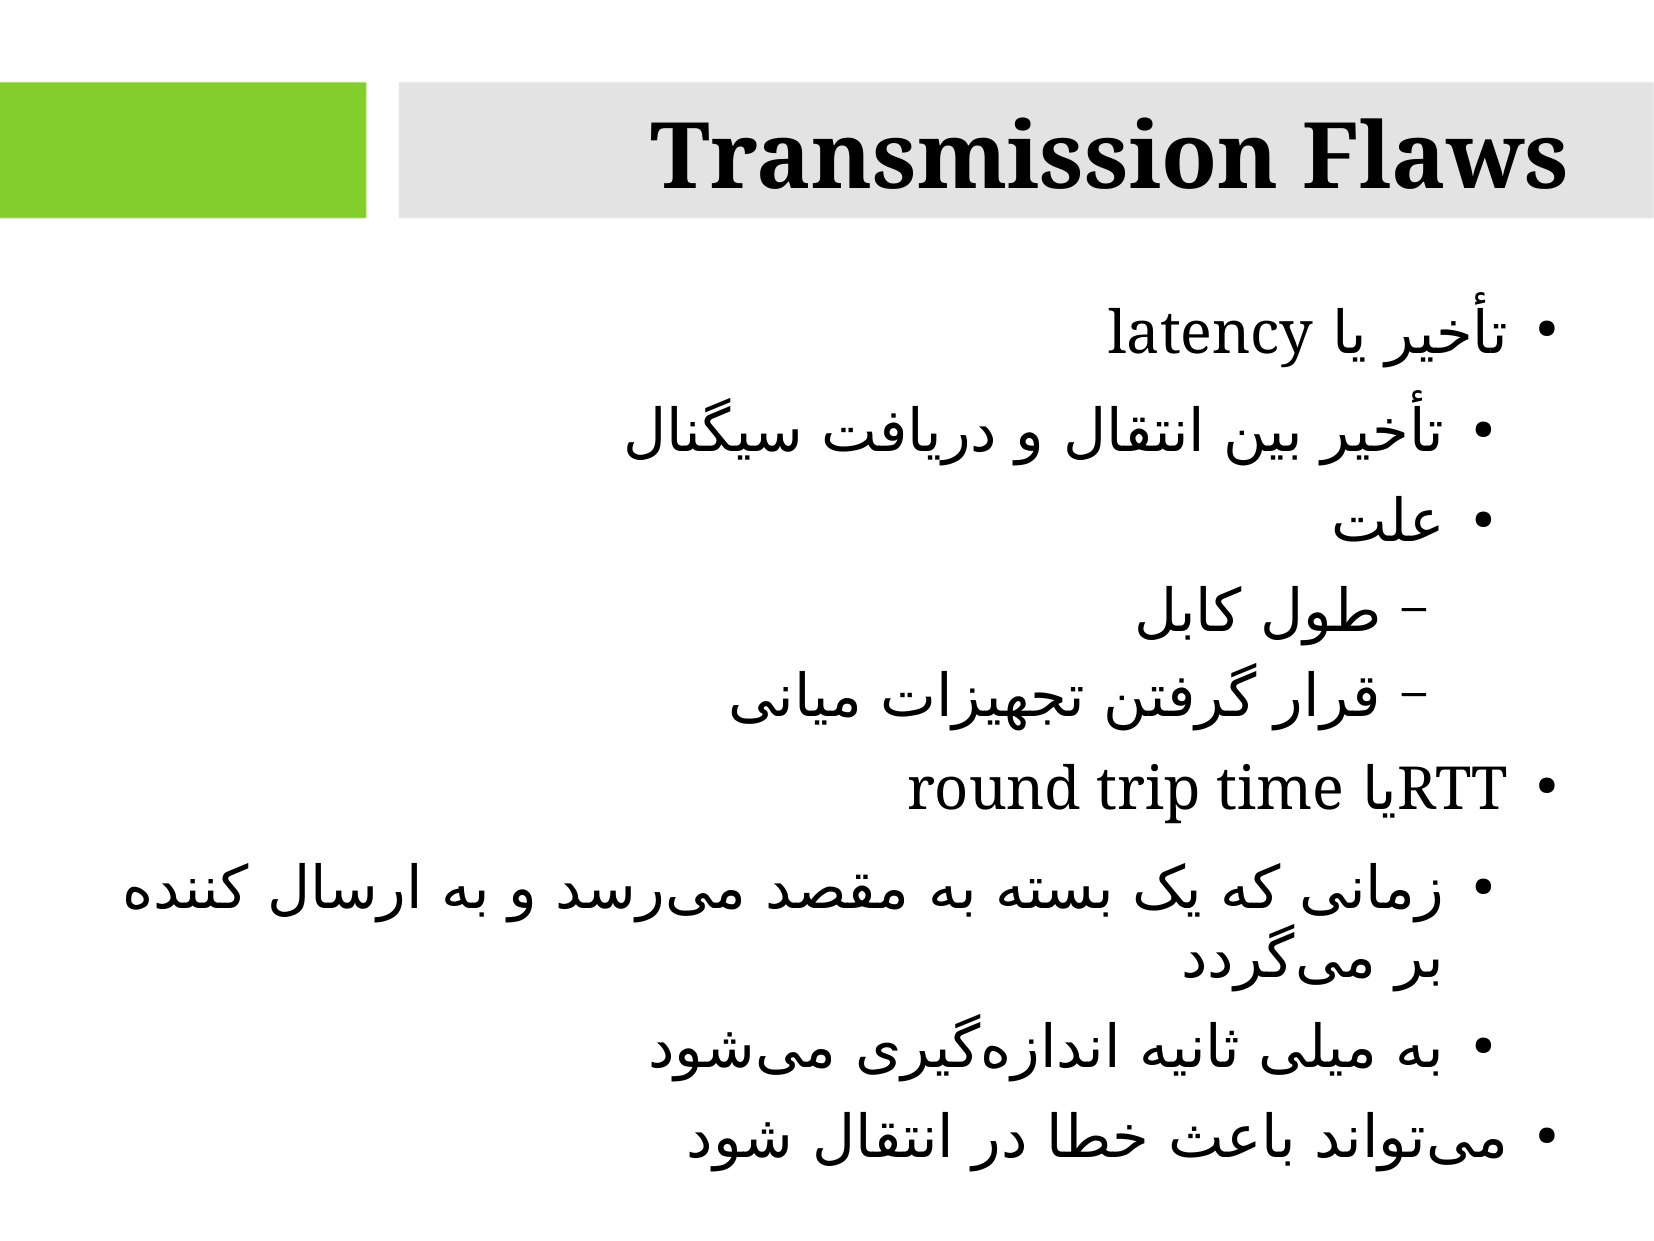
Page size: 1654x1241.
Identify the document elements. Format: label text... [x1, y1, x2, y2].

picture [0, 0, 1654, 1241]
title Transmission Flaws [82, 49, 1571, 257]
list تأخیر یا latency تأخیر بین انتقال و دریافت سیگنال علت طول کابل قرار گرفتن تجهیزات میانی RTTیا round trip time زمانی که یک بسته به مقصد می‌رسد و به ارسال کننده بر می‌گردد به میلی ثانیه اندازه‌گیری می‌شود می‌تواند باعث خطا در انتقال شود [82, 290, 1571, 1182]
